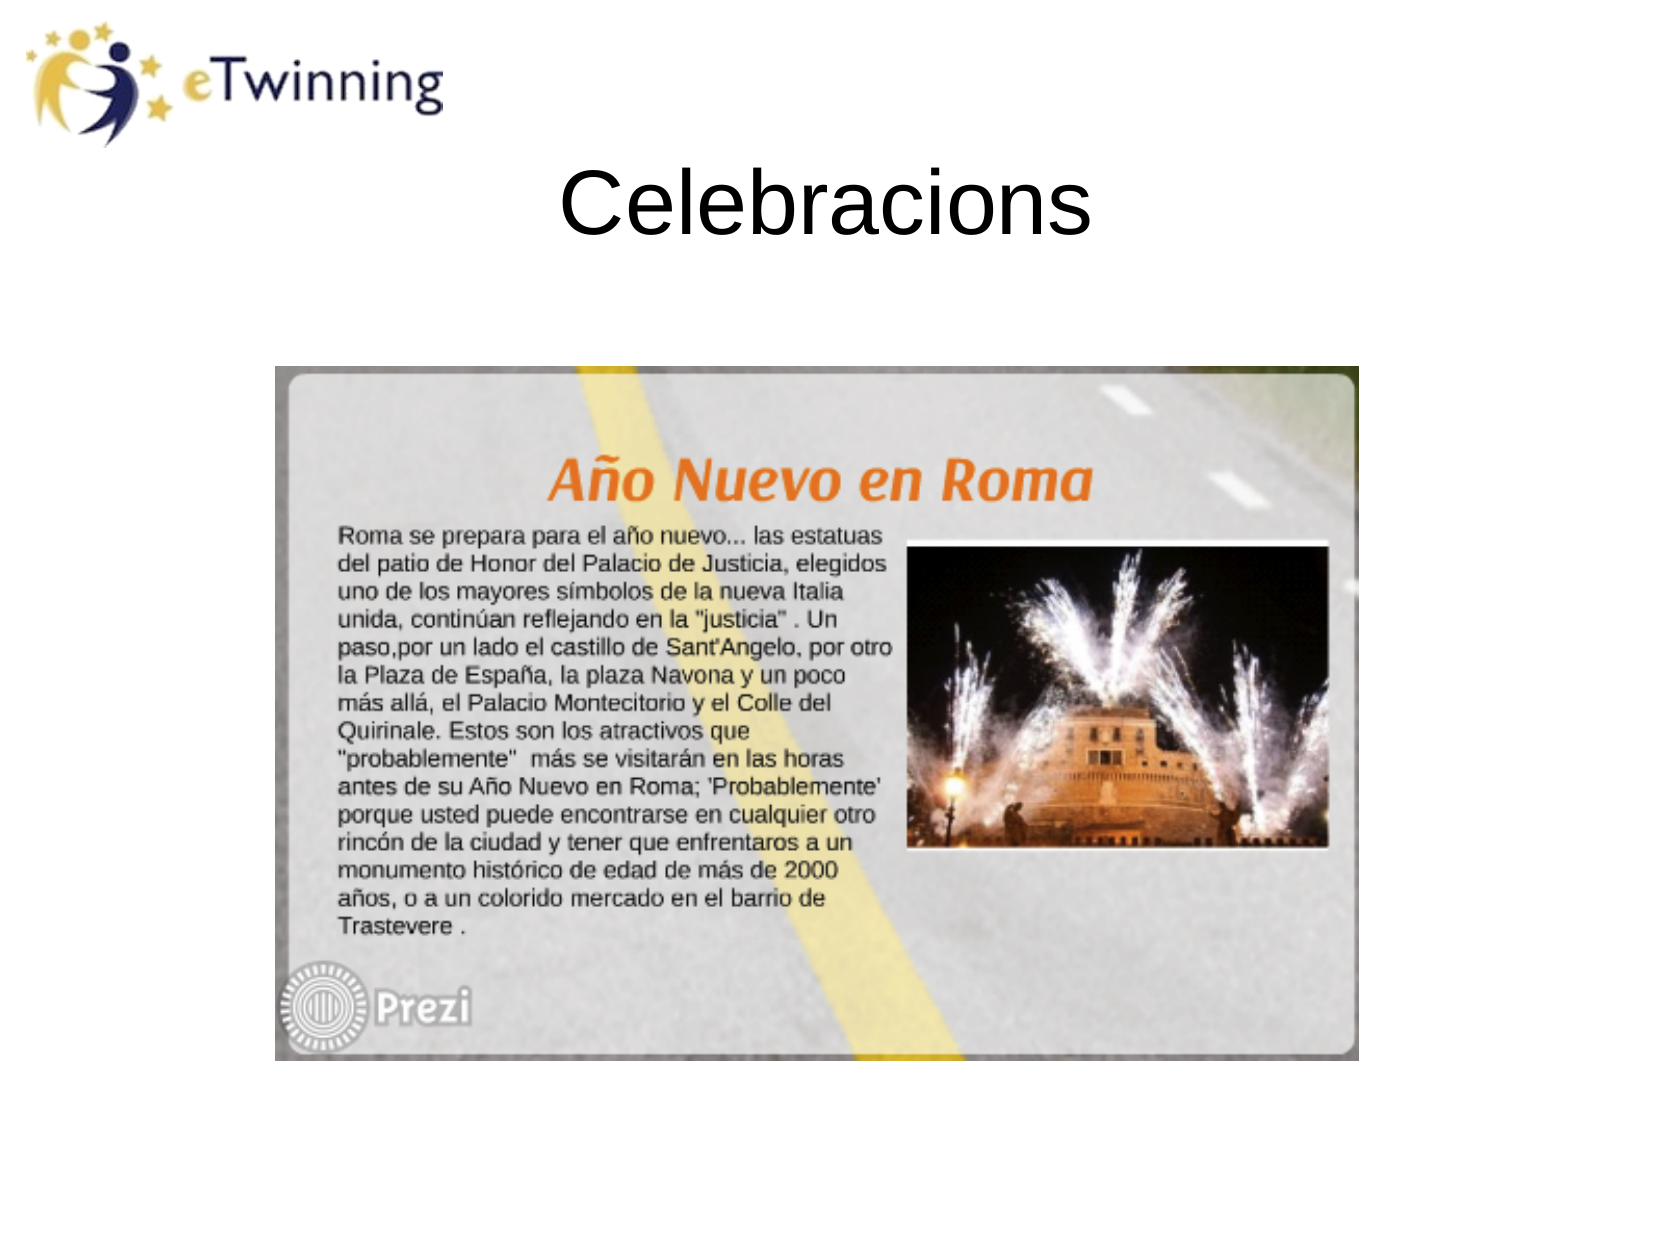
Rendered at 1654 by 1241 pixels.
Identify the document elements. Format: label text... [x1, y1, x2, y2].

picture [26, 20, 443, 148]
picture [275, 366, 1359, 1061]
title Celebracions [82, 147, 1571, 259]
